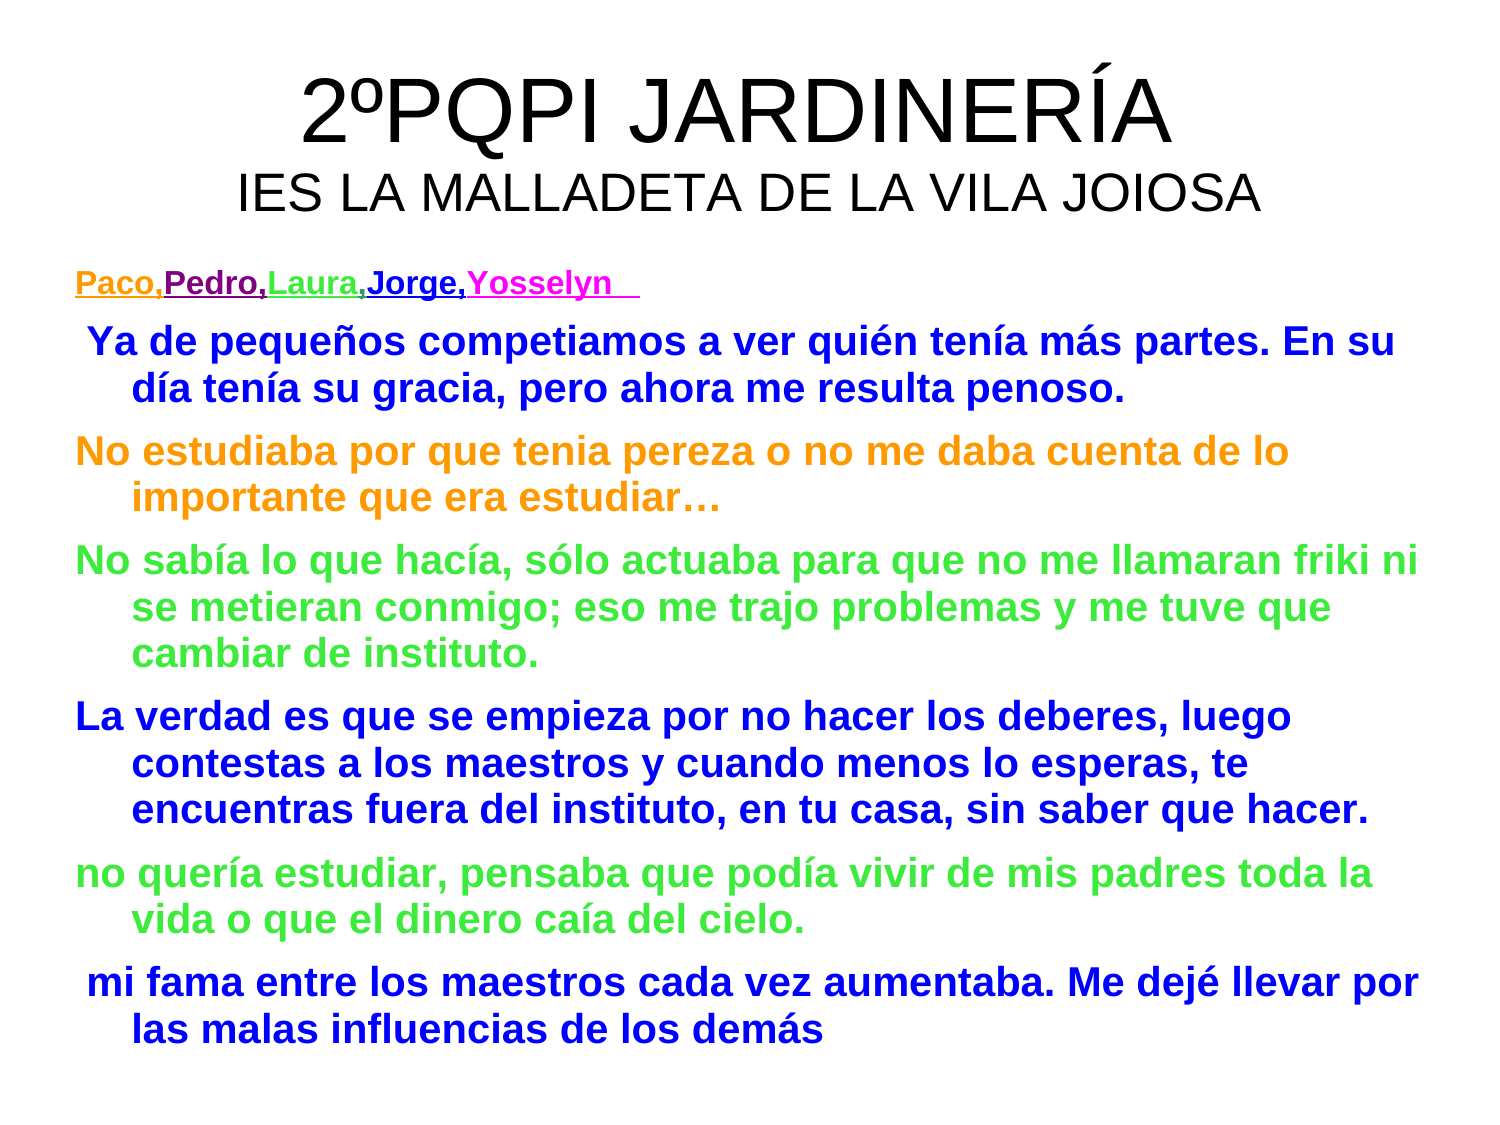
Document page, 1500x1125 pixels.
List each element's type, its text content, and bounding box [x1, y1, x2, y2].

list Paco,Pedro,Laura,Jorge,Yosselyn Ya de pequeños competiamos a ver quién tenía más partes. En su día tenía su gracia, pero ahora me resulta penoso. No estudiaba por que tenia pereza o no me daba cuenta de lo importante que era estudiar… No sabía lo que hacía, sólo actuaba para que no me llamaran friki ni se metieran conmigo; eso me trajo problemas y me tuve que cambiar de instituto. La verdad es que se empieza por no hacer los deberes, luego contestas a los maestros y cuando menos lo esperas, te encuentras fuera del instituto, en tu casa, sin saber que hacer. no quería estudiar, pensaba que podía vivir de mis padres toda la vida o que el dinero caía del cielo. mi fama entre los maestros cada vez aumentaba. Me dejé llevar por las malas influencias de los demás [74, 262, 1425, 1066]
title 2ºPQPI JARDINERÍA IES LA MALLADETA DE LA VILA JOIOSA [74, 28, 1425, 249]
